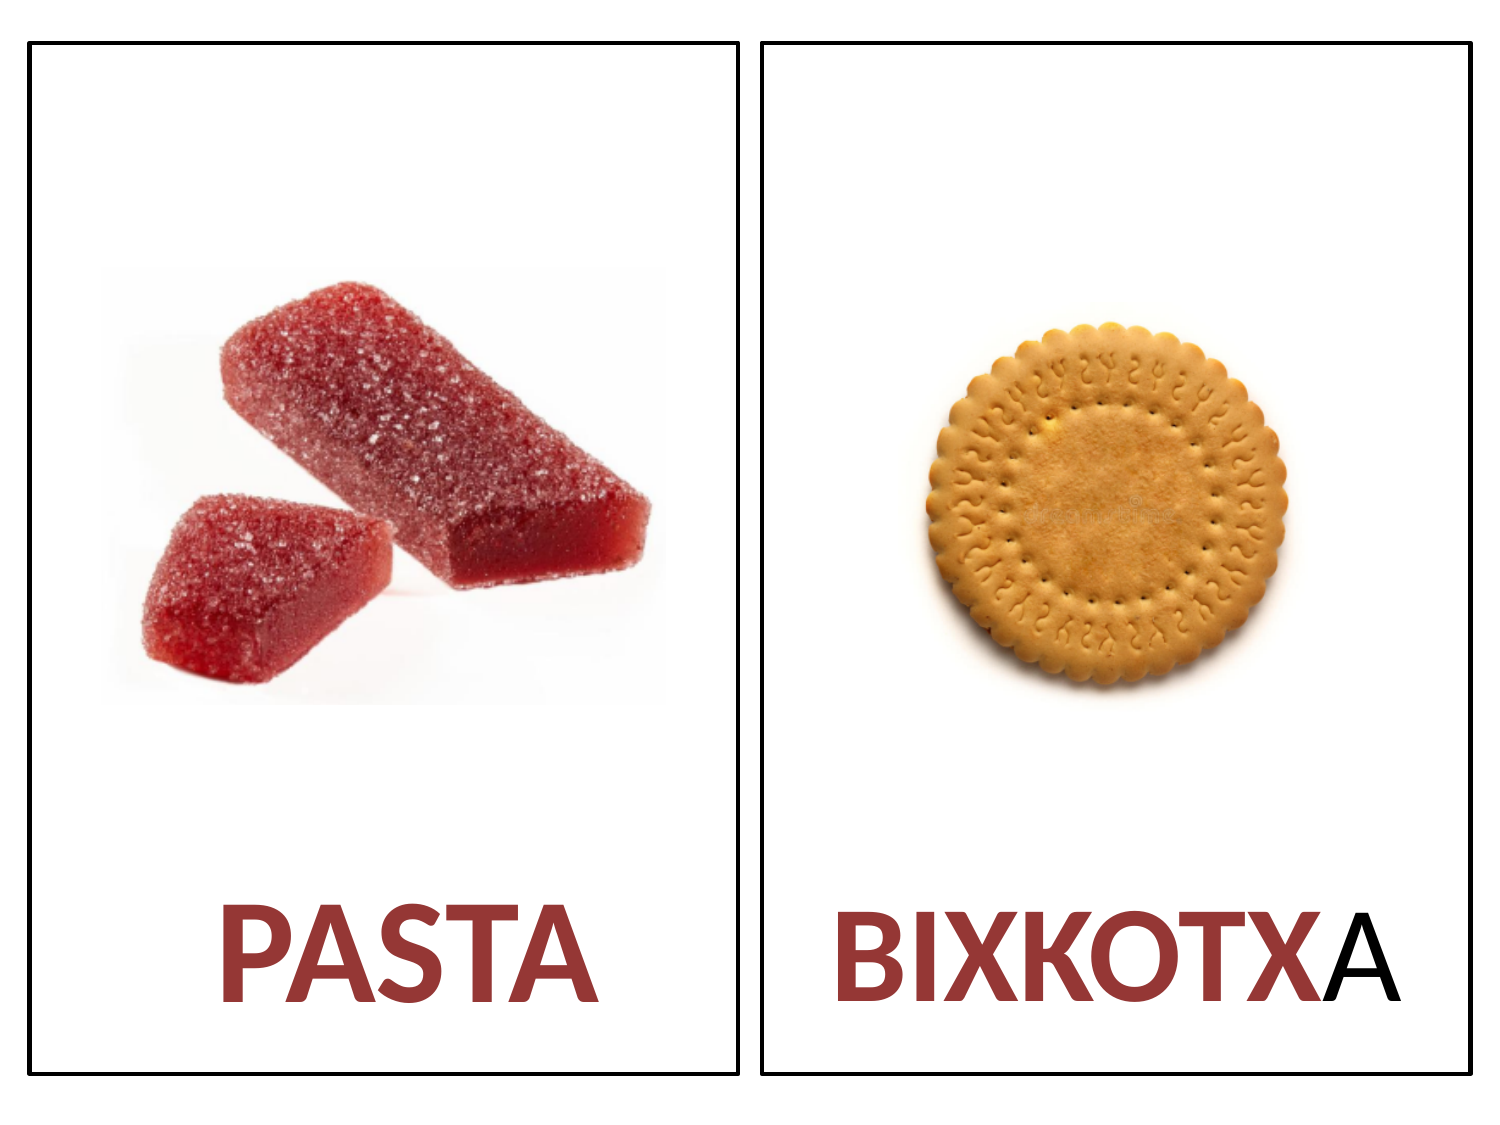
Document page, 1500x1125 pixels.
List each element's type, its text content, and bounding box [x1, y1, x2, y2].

text_box BIXKOTXA [815, 857, 1417, 1037]
text_box PASTA [200, 845, 614, 1041]
picture [101, 267, 666, 705]
picture [898, 302, 1308, 717]
